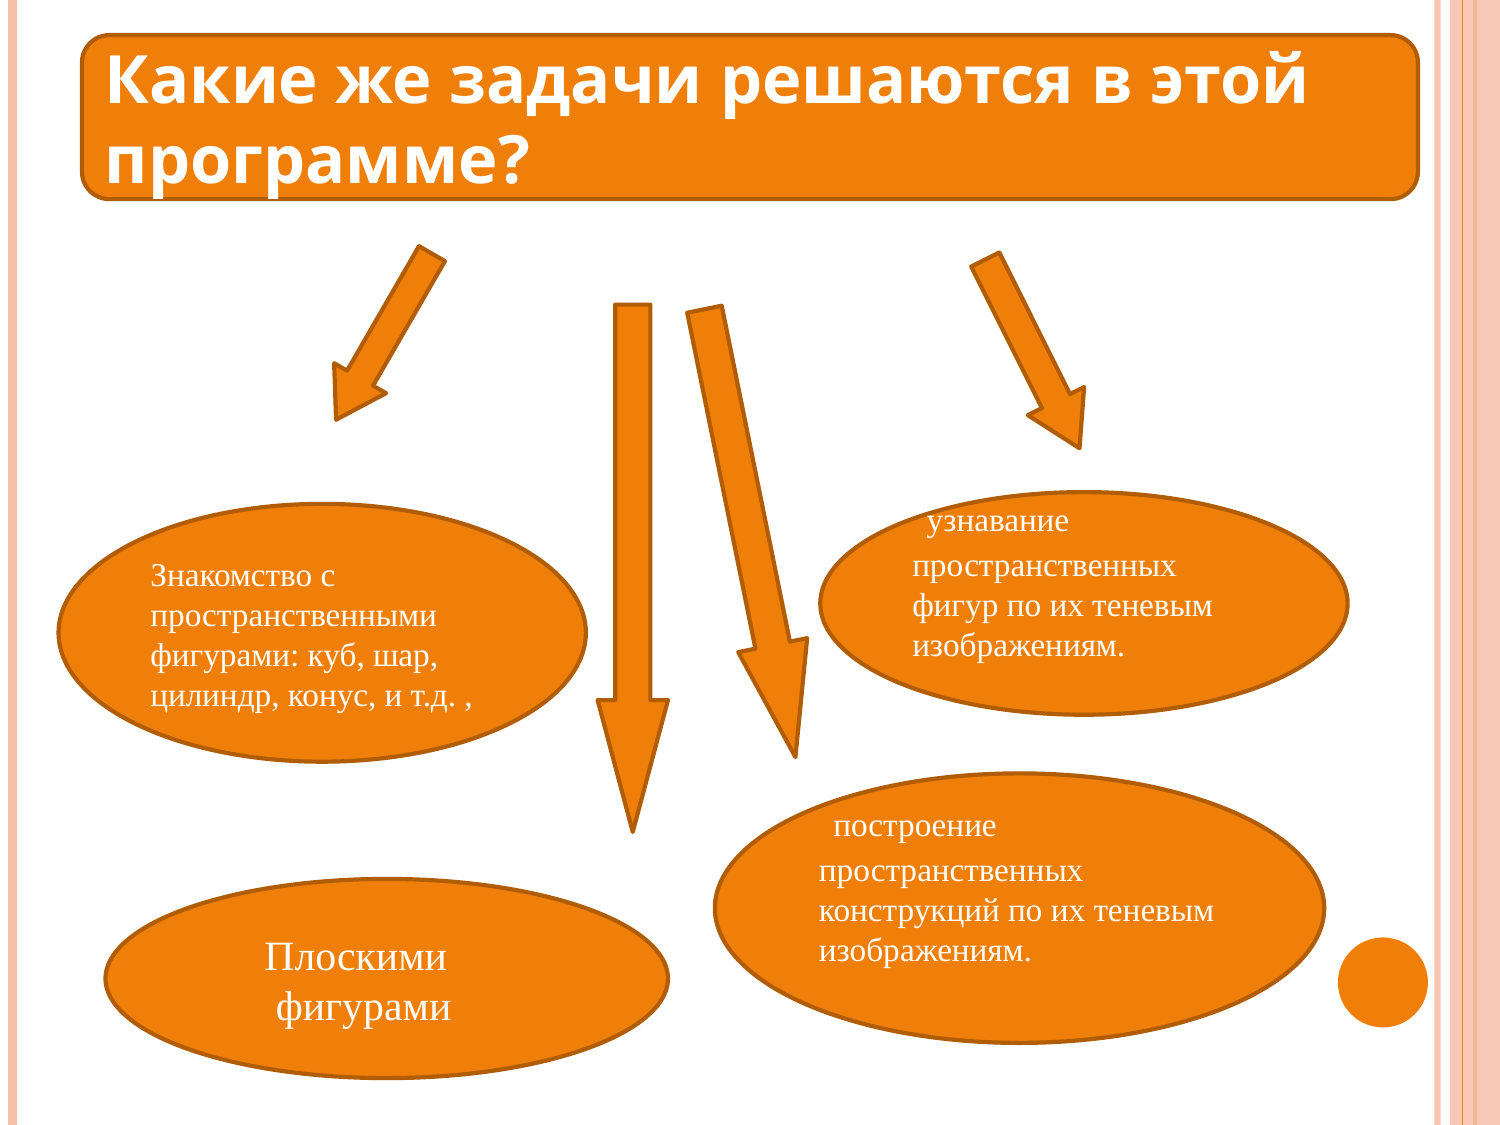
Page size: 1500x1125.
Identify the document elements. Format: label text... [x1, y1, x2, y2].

text_box Плоскими фигурами [105, 878, 668, 1079]
text_box [597, 304, 668, 832]
text_box узнавание пространственных фигур по их теневым изображениям. [820, 492, 1348, 715]
text_box построение пространственных конструкций по их теневым изображениям. [714, 773, 1325, 1043]
text_box [971, 252, 1085, 449]
text_box Знакомство с пространственными фигурами: куб, шар, цилиндр, конус, и т.д. , [58, 503, 586, 762]
text_box [334, 246, 445, 420]
text_box [687, 305, 808, 758]
text_box Какие же задачи решаются в этой программе? [81, 35, 1418, 200]
